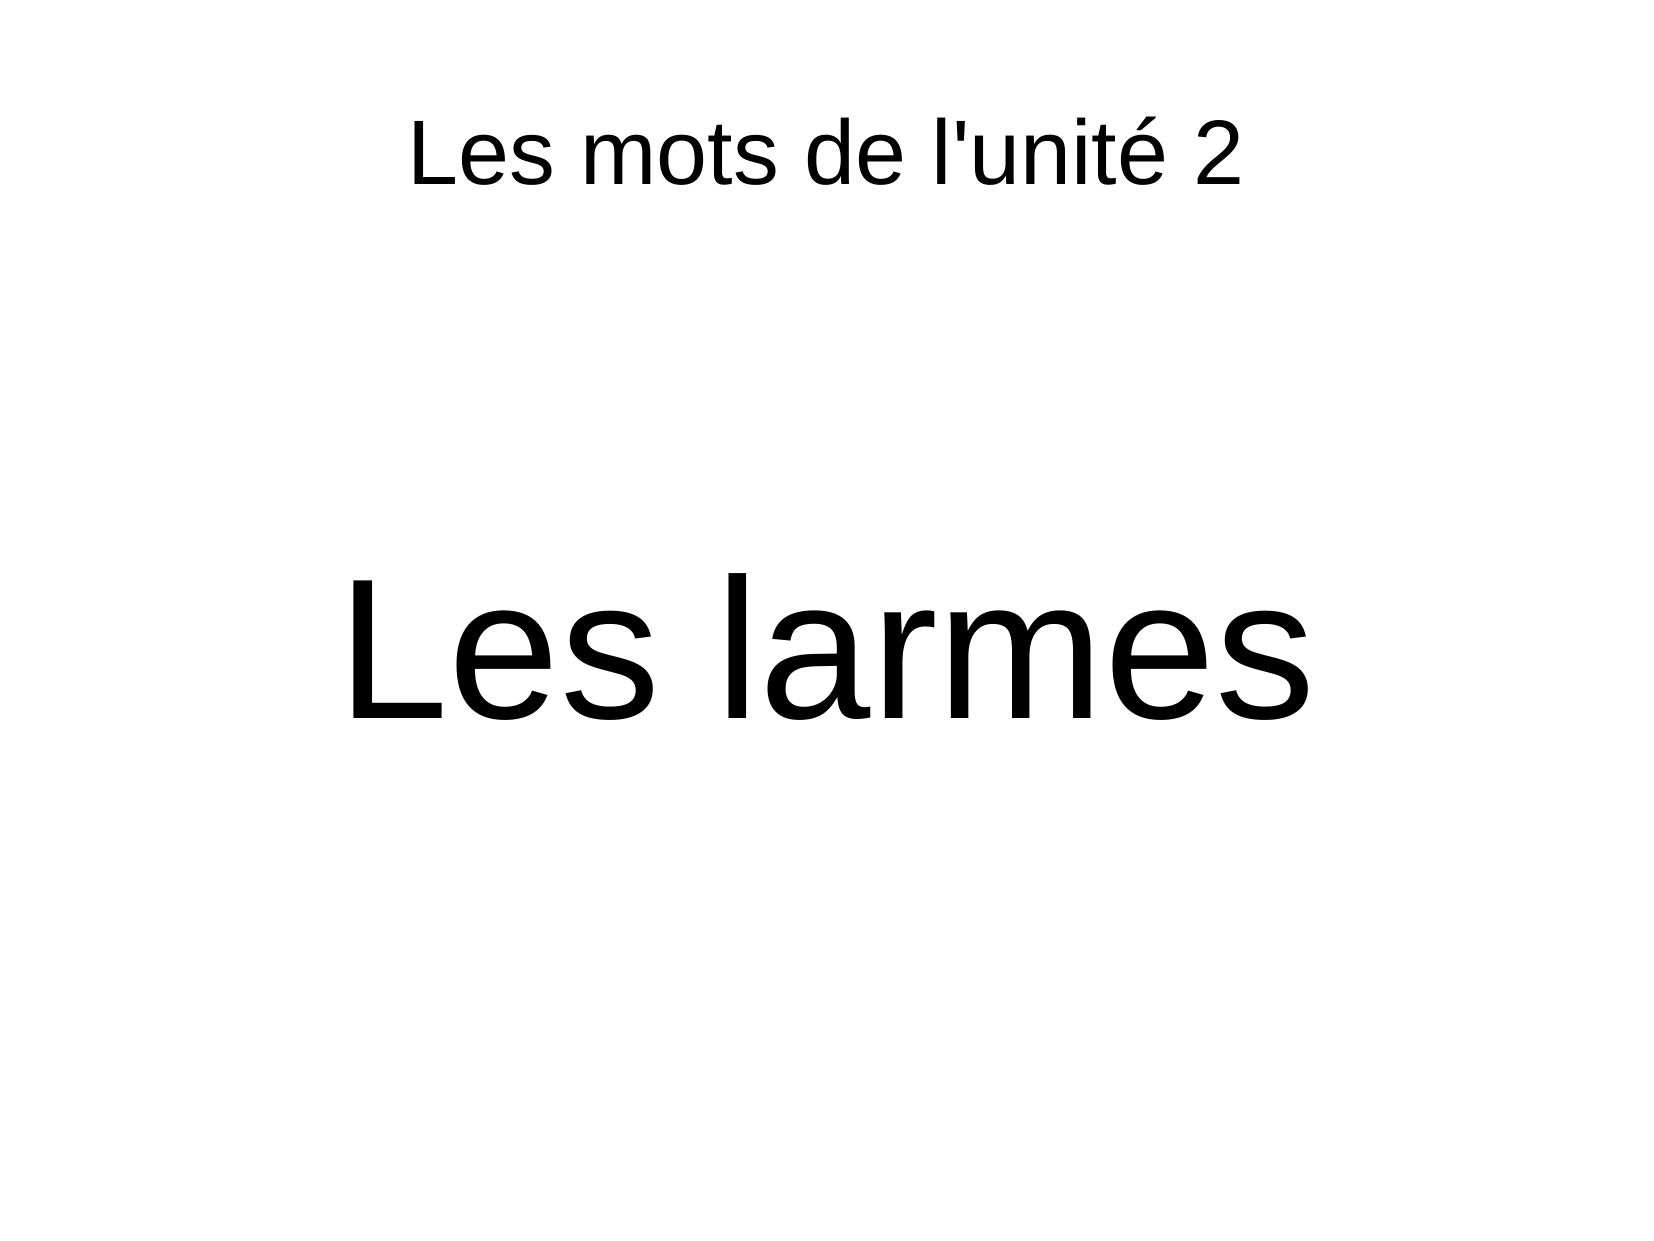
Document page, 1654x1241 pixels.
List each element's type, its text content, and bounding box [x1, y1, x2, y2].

title Les mots de l'unité 2 [82, 49, 1571, 257]
subtitle Les larmes [82, 290, 1571, 1010]
